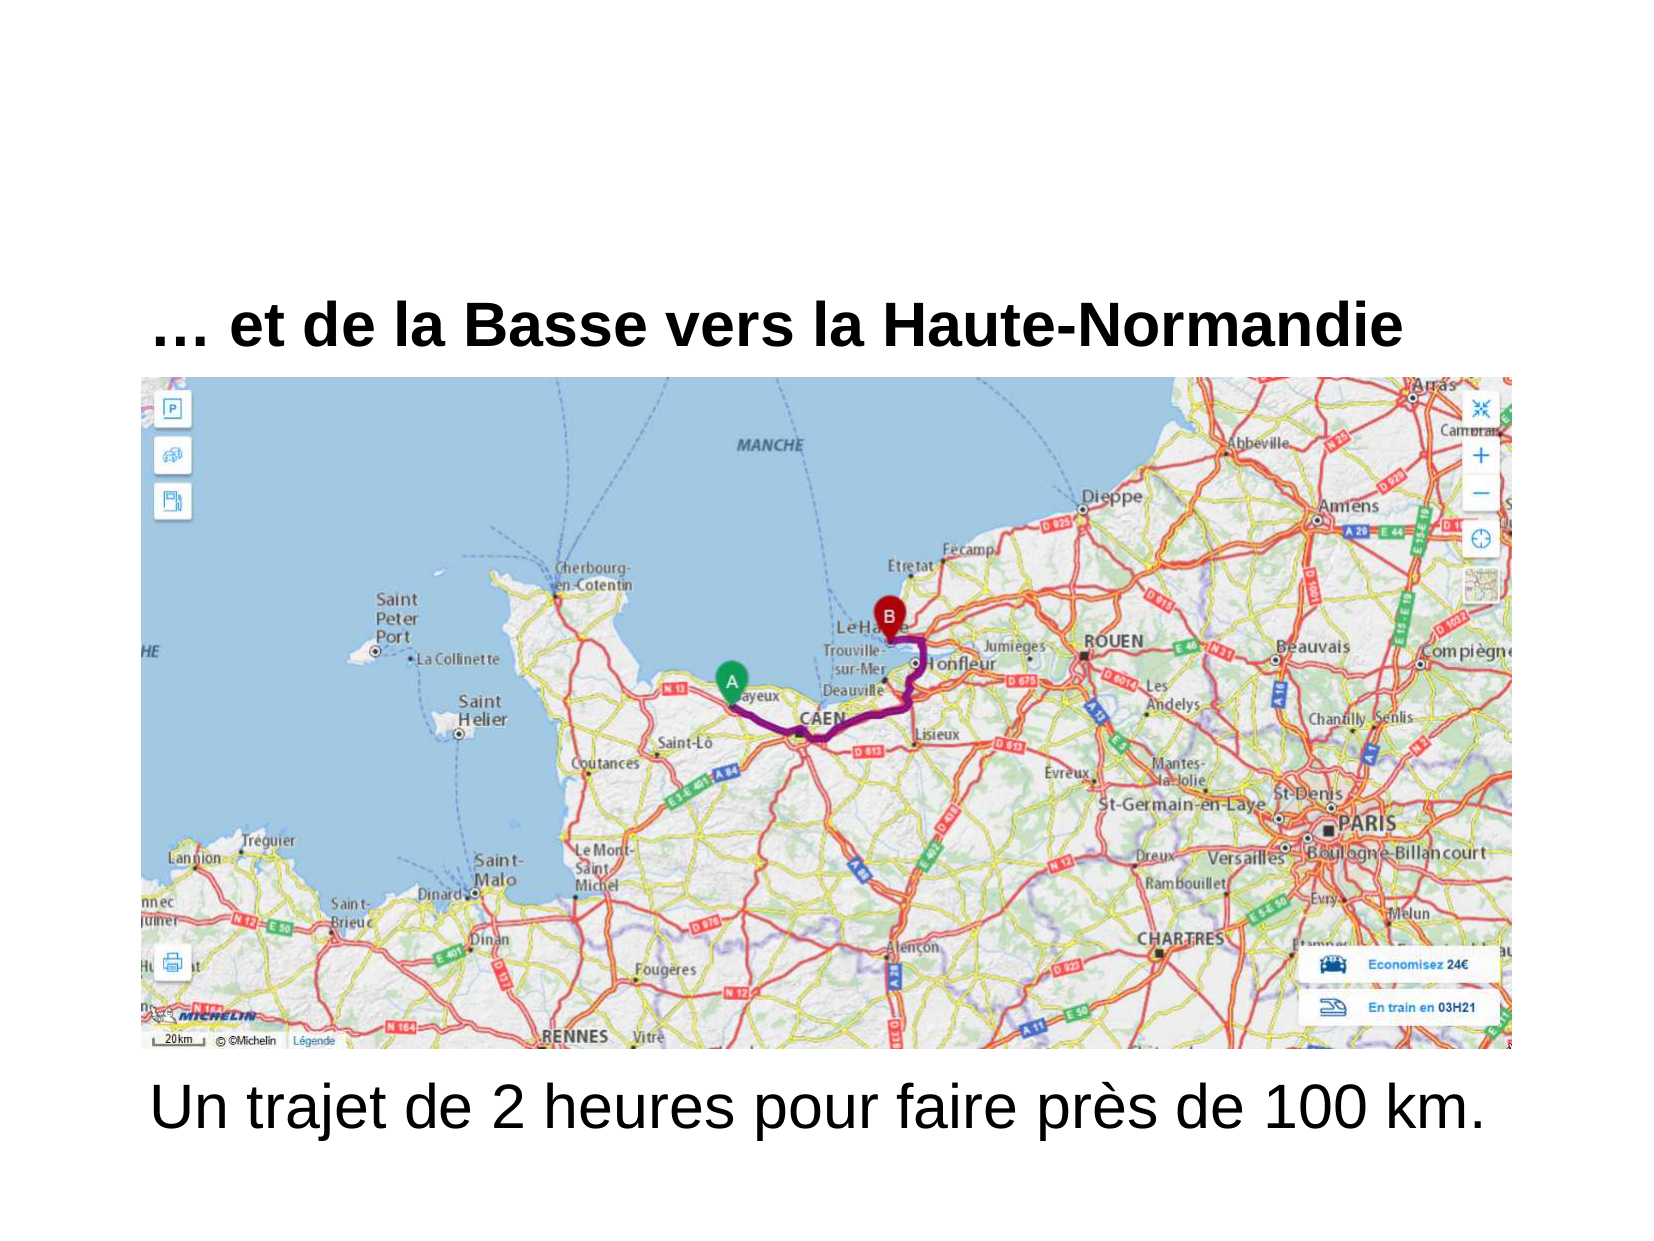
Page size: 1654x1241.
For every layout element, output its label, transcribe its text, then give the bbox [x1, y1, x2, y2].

list … et de la Basse vers la Haute-Normandie Un trajet de 2 heures pour faire près de 100 km. [82, 290, 1571, 1158]
picture [141, 377, 1512, 1049]
